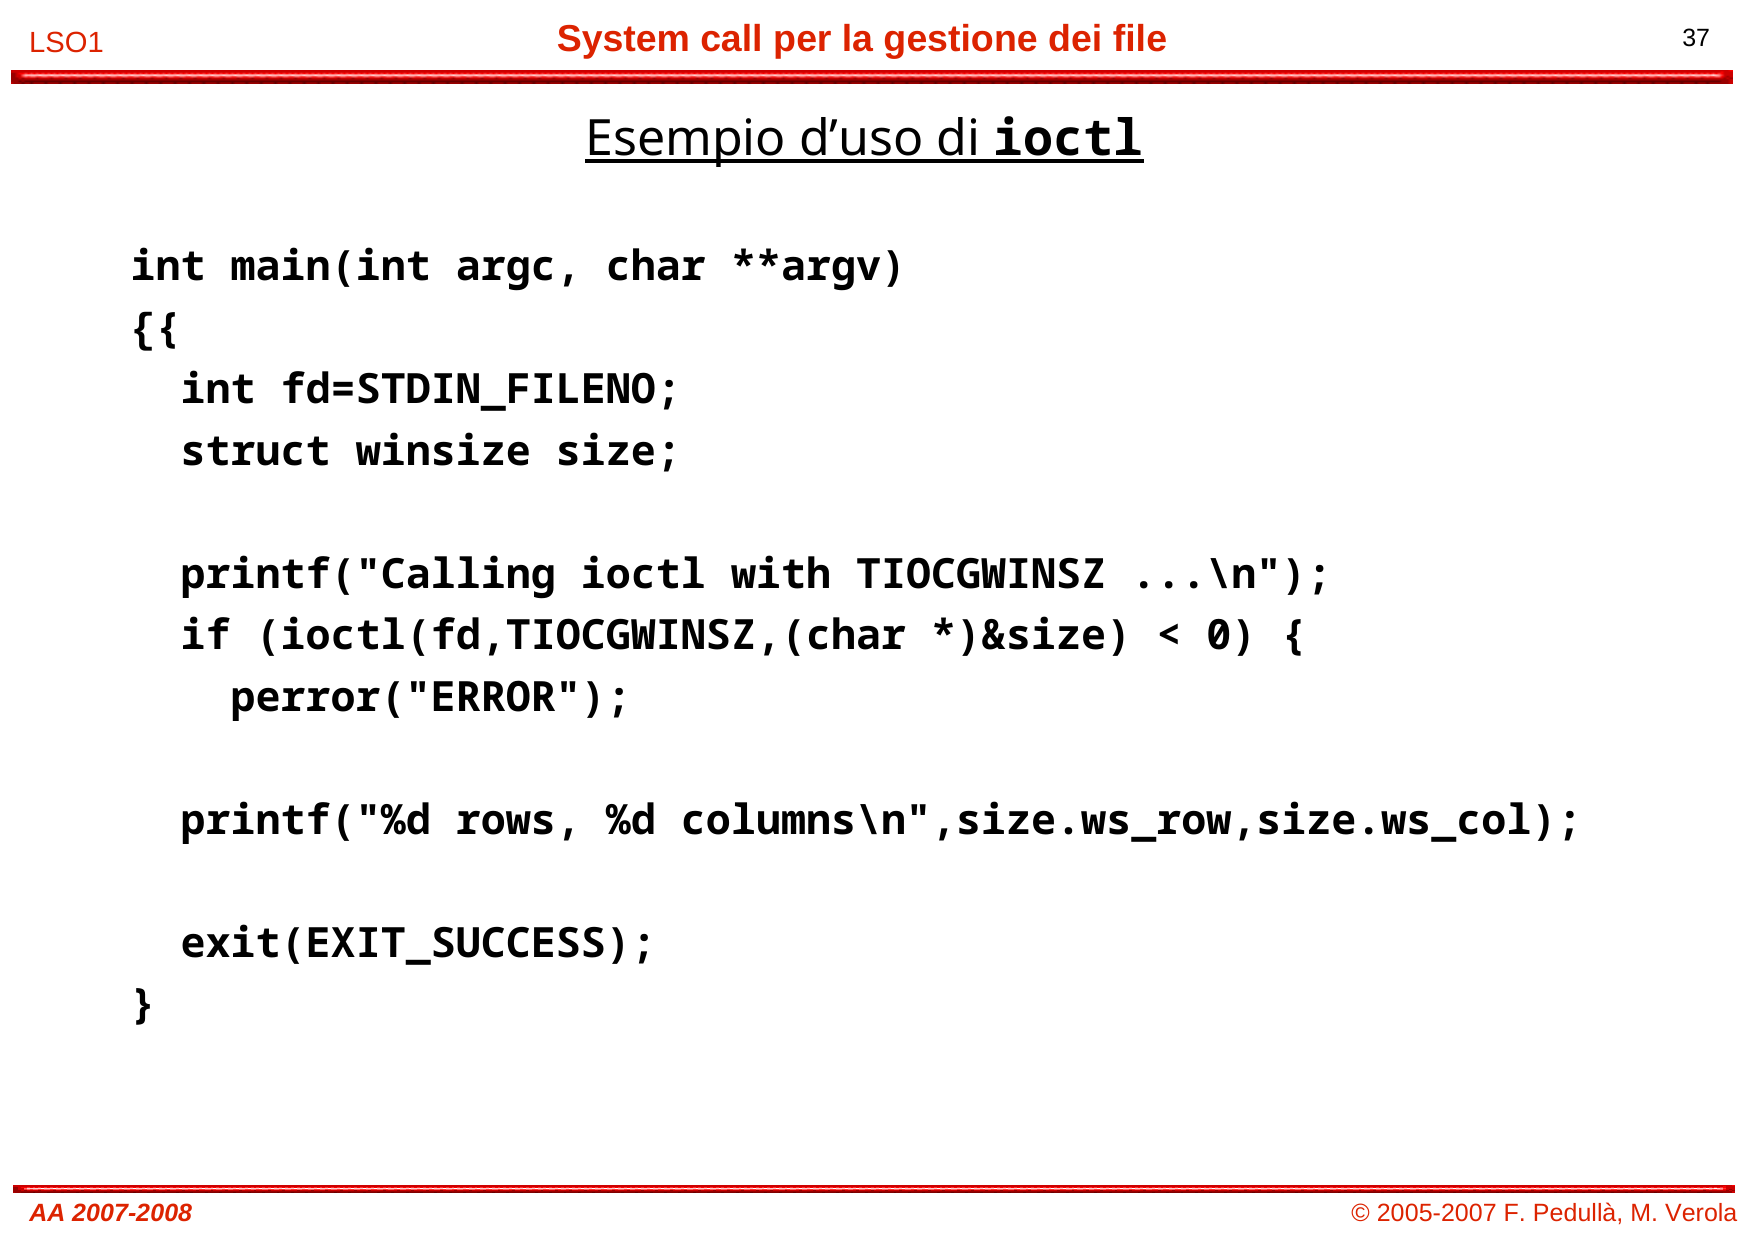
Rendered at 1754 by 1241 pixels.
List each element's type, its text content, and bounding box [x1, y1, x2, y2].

picture [11, 70, 1733, 84]
picture [13, 1185, 1735, 1193]
list int main(int argc, char **argv) {{ int fd=STDIN_FILENO; struct winsize size; printf("Calling ioctl with TIOCGWINSZ ...\n"); if (ioctl(fd,TIOCGWINSZ,(char *)&size) < 0) { perror("ERROR"); printf("%d rows, %d columns\n",size.ws_row,size.ws_col); exit(EXIT_SUCCESS); } [112, 228, 1672, 1053]
title Esempio d’uso di ioctl [541, 90, 1188, 186]
